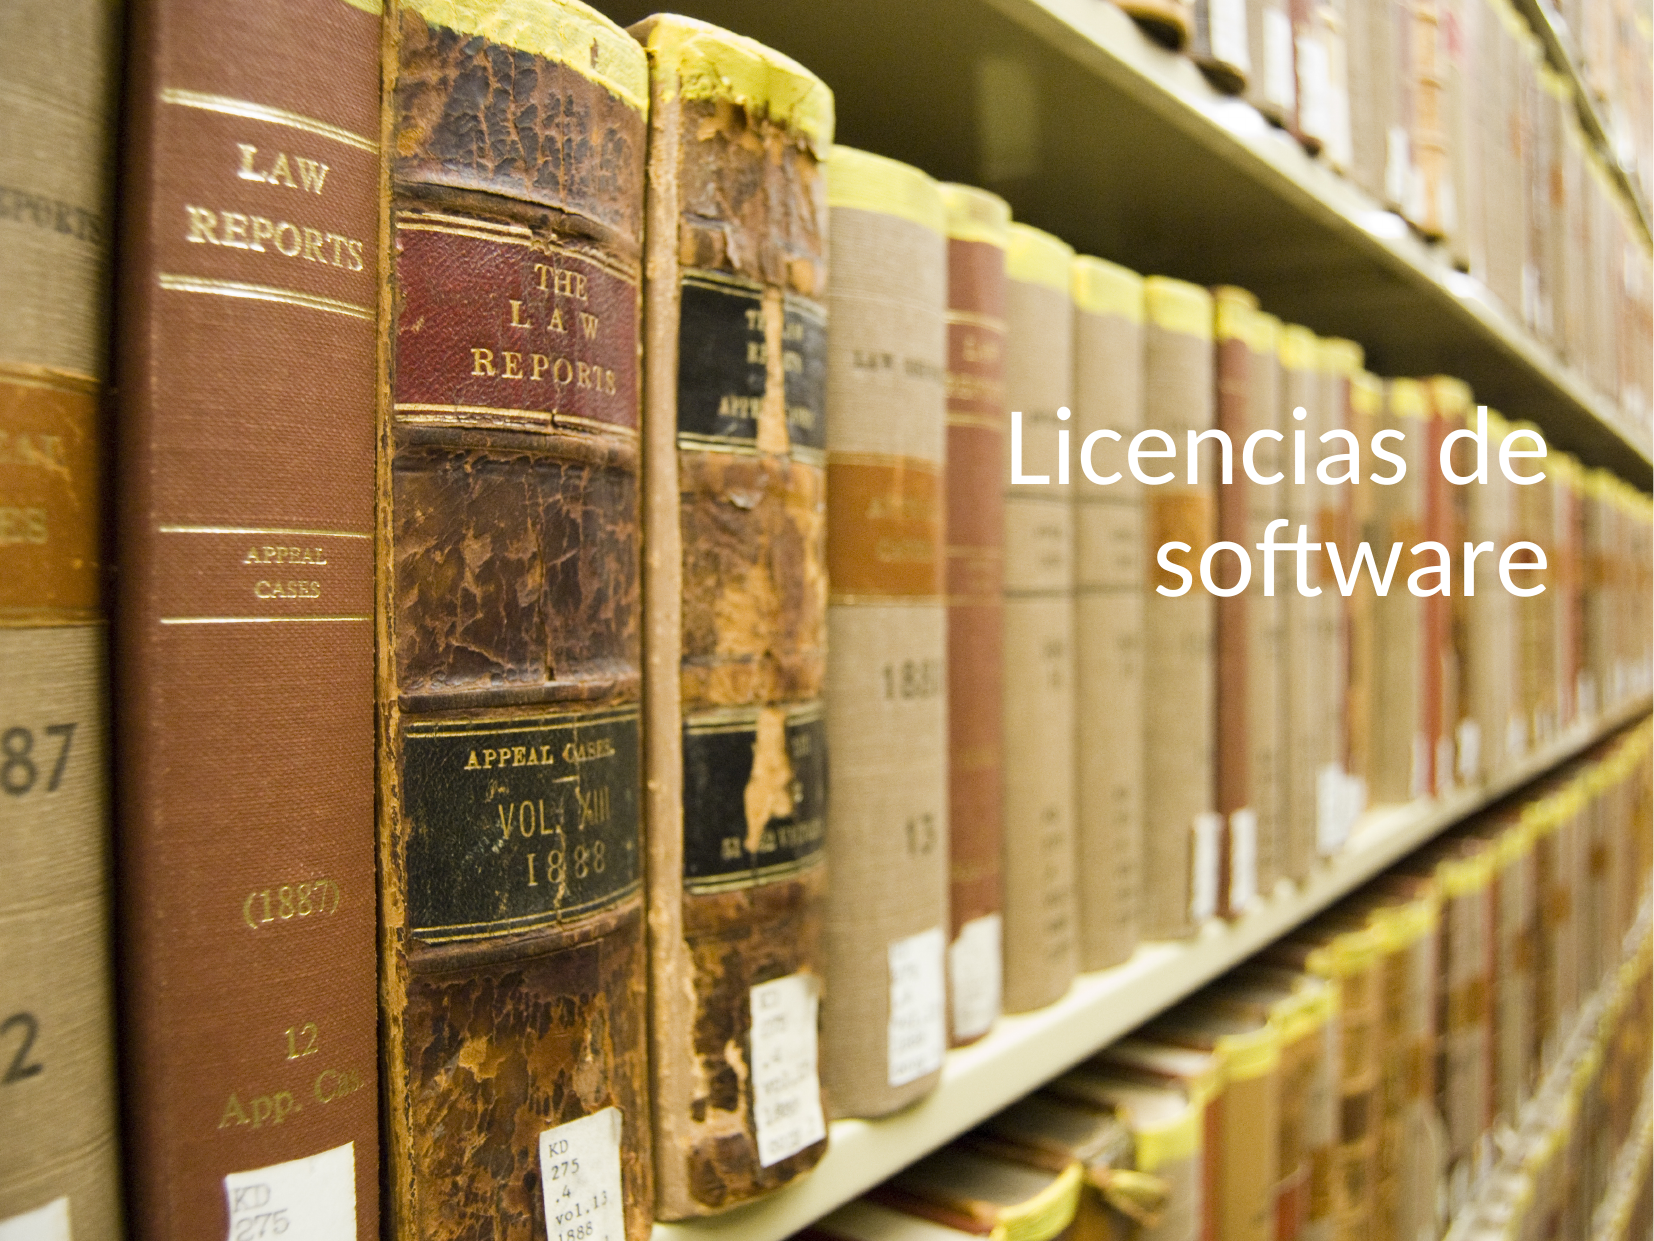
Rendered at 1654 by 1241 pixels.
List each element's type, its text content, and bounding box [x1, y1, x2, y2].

picture [0, 0, 1654, 1241]
text_box Licencias de software [920, 392, 1567, 633]
